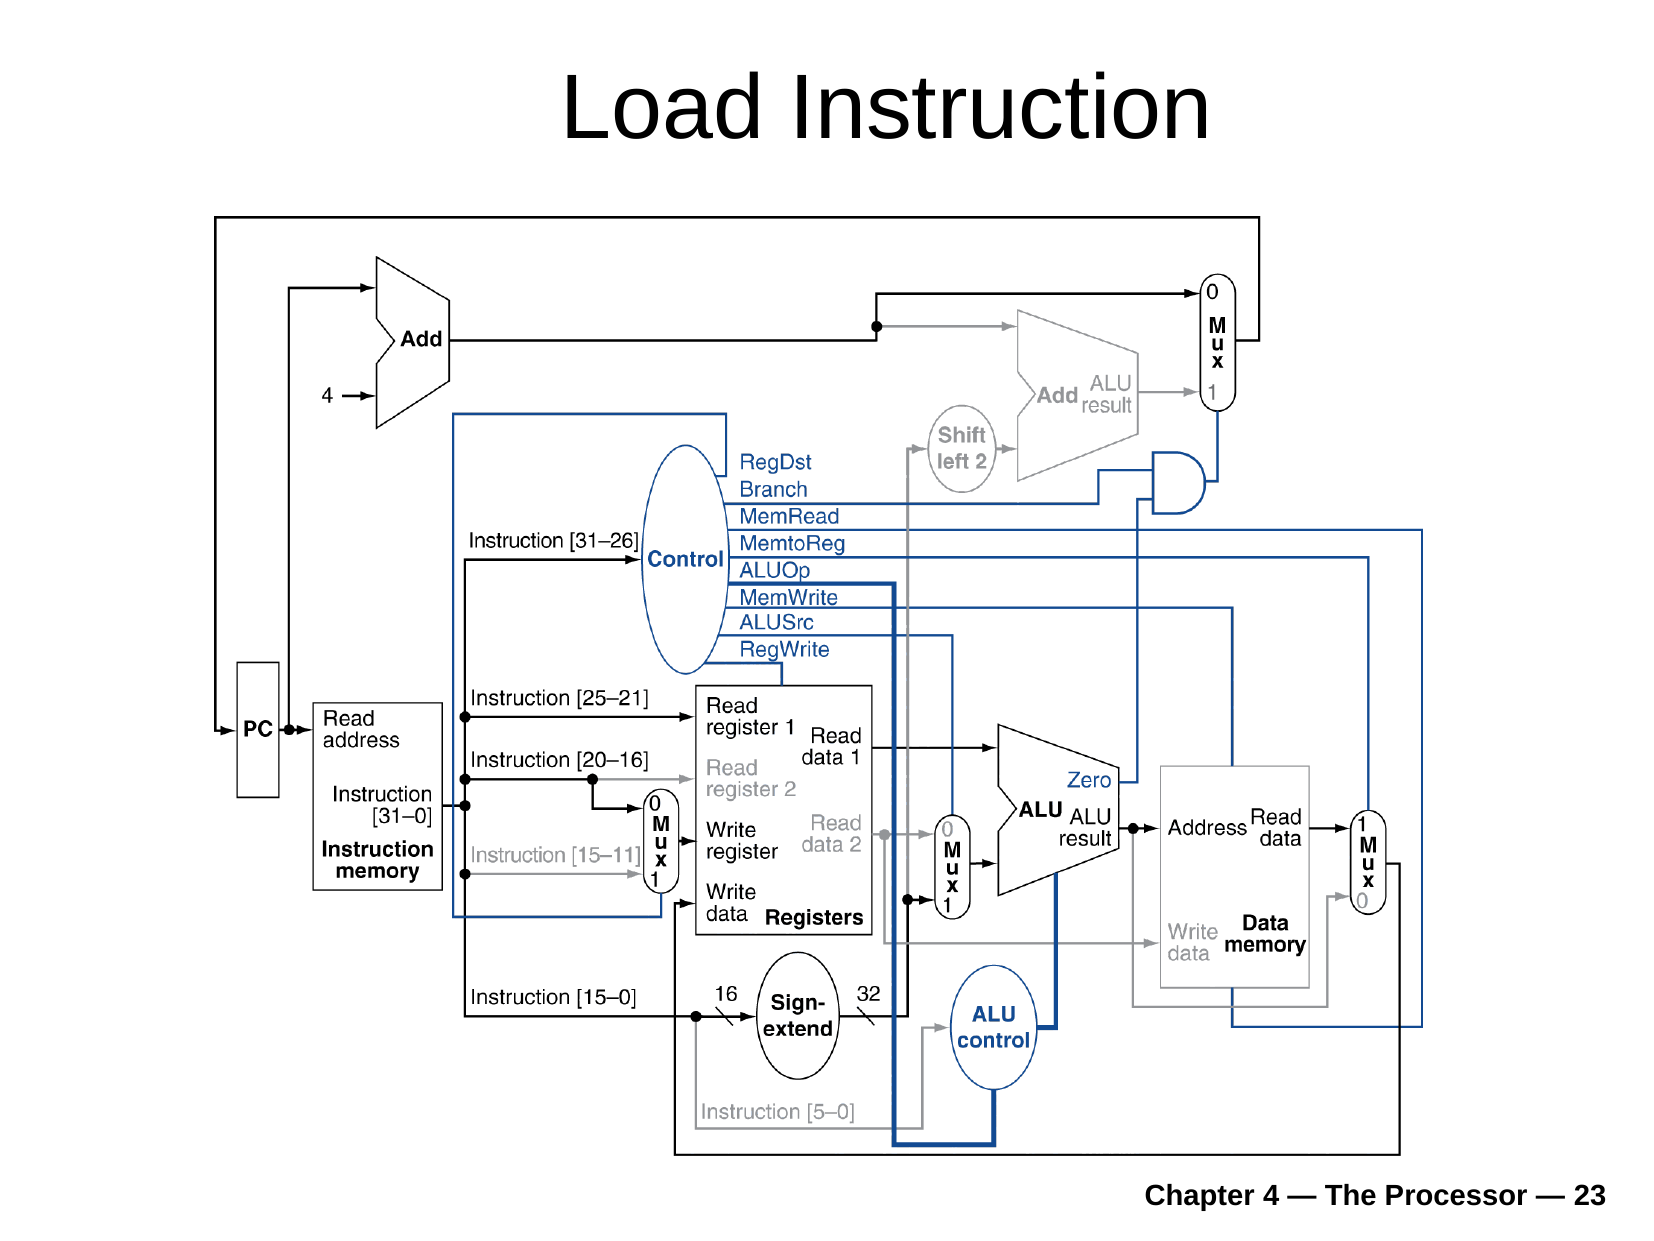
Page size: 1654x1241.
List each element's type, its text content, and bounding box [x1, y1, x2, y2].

picture [214, 216, 1423, 1156]
text_box Chapter 4 — The Processor — <number> [305, 1153, 1622, 1219]
title Load Instruction [123, 26, 1618, 165]
